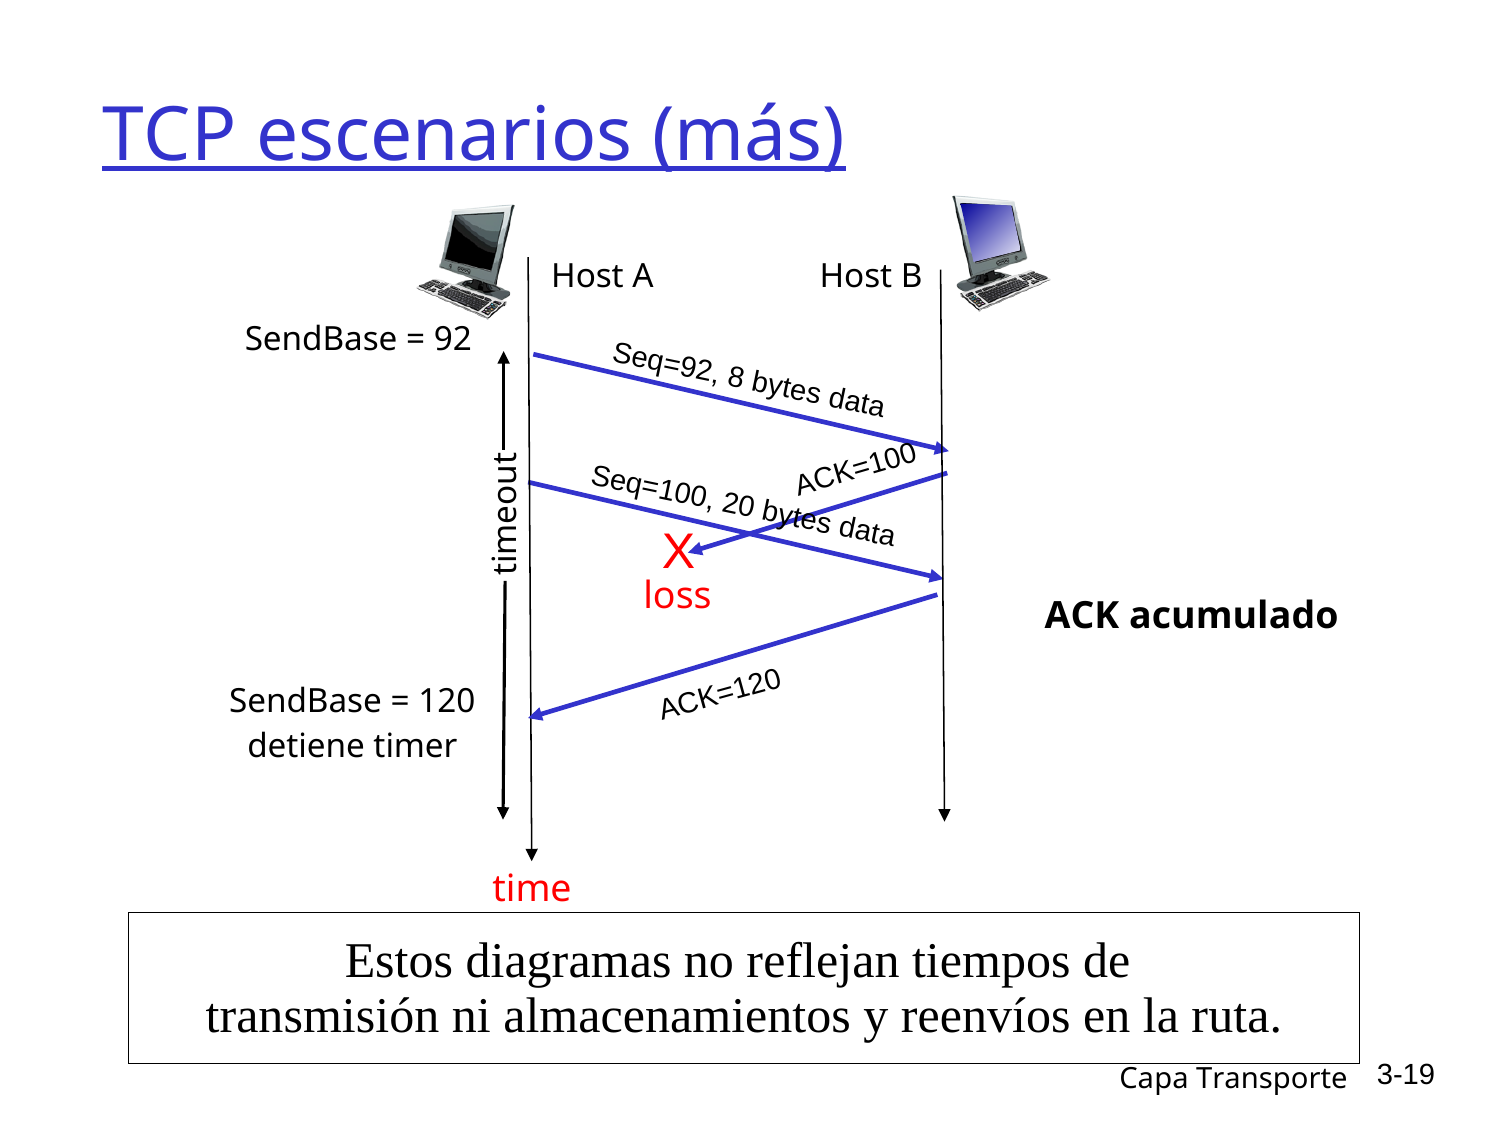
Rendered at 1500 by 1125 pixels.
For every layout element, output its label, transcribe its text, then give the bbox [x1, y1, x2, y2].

picture [392, 199, 517, 328]
text_box [960, 203, 1021, 263]
text_box ACK=100 [774, 423, 938, 500]
text_box X [647, 515, 711, 587]
text_box timeout [472, 437, 529, 591]
text_box SendBase = 92 [229, 307, 488, 368]
text_box Seq=100, 20 bytes data [572, 447, 916, 565]
text_box Seq=92, 8 bytes data [593, 325, 905, 434]
text_box Host B [804, 244, 938, 306]
text_box Estos diagramas no reflejan tiempos de transmisión ni almacenamientos y reenvíos en la ruta. [128, 912, 1360, 1064]
title TCP escenarios (más) [87, 37, 1426, 225]
text_box ACK acumulado [1029, 580, 1354, 648]
text_box time [477, 853, 587, 912]
text_box SendBase = 120 detiene timer [214, 669, 491, 776]
text_box Host A [536, 244, 669, 306]
picture [949, 190, 1074, 320]
text_box ACK=120 [636, 649, 803, 739]
text_box timeout [530, 437, 534, 480]
text_box loss [628, 560, 727, 628]
